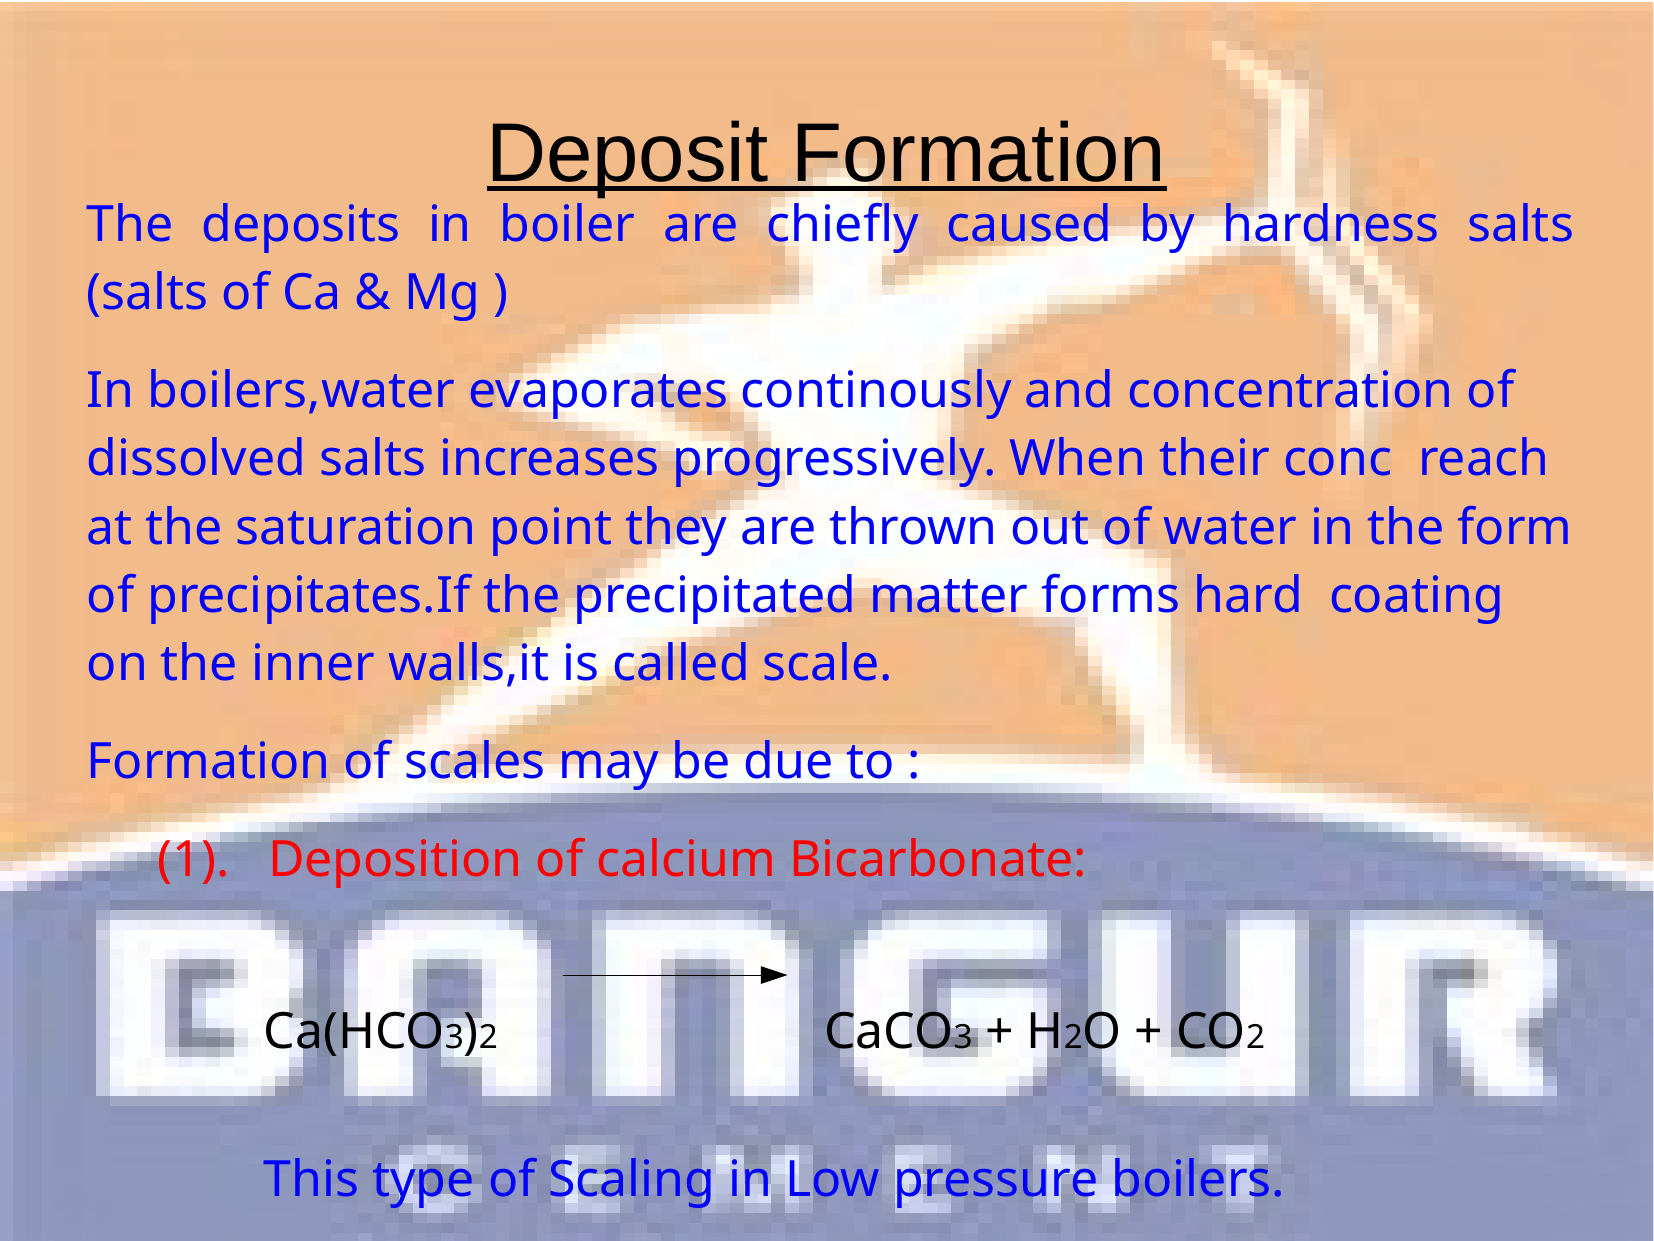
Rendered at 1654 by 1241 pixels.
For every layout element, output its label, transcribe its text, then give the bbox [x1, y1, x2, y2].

picture [0, 2, 1654, 1241]
list The deposits in boiler are chiefly caused by hardness salts (salts of Ca & Mg ) In boilers,water evaporates continously and concentration of dissolved salts increases progressively. When their conc reach at the saturation point they are thrown out of water in the form of precipitates.If the precipitated matter forms hard coating on the inner walls,it is called scale. Formation of scales may be due to : (1). Deposition of calcium Bicarbonate: Ca(HCO3)2 CaCO3 + H2O + CO2 This type of Scaling in Low pressure boilers. [86, 187, 1576, 1241]
title Deposit Formation [82, 49, 1571, 257]
